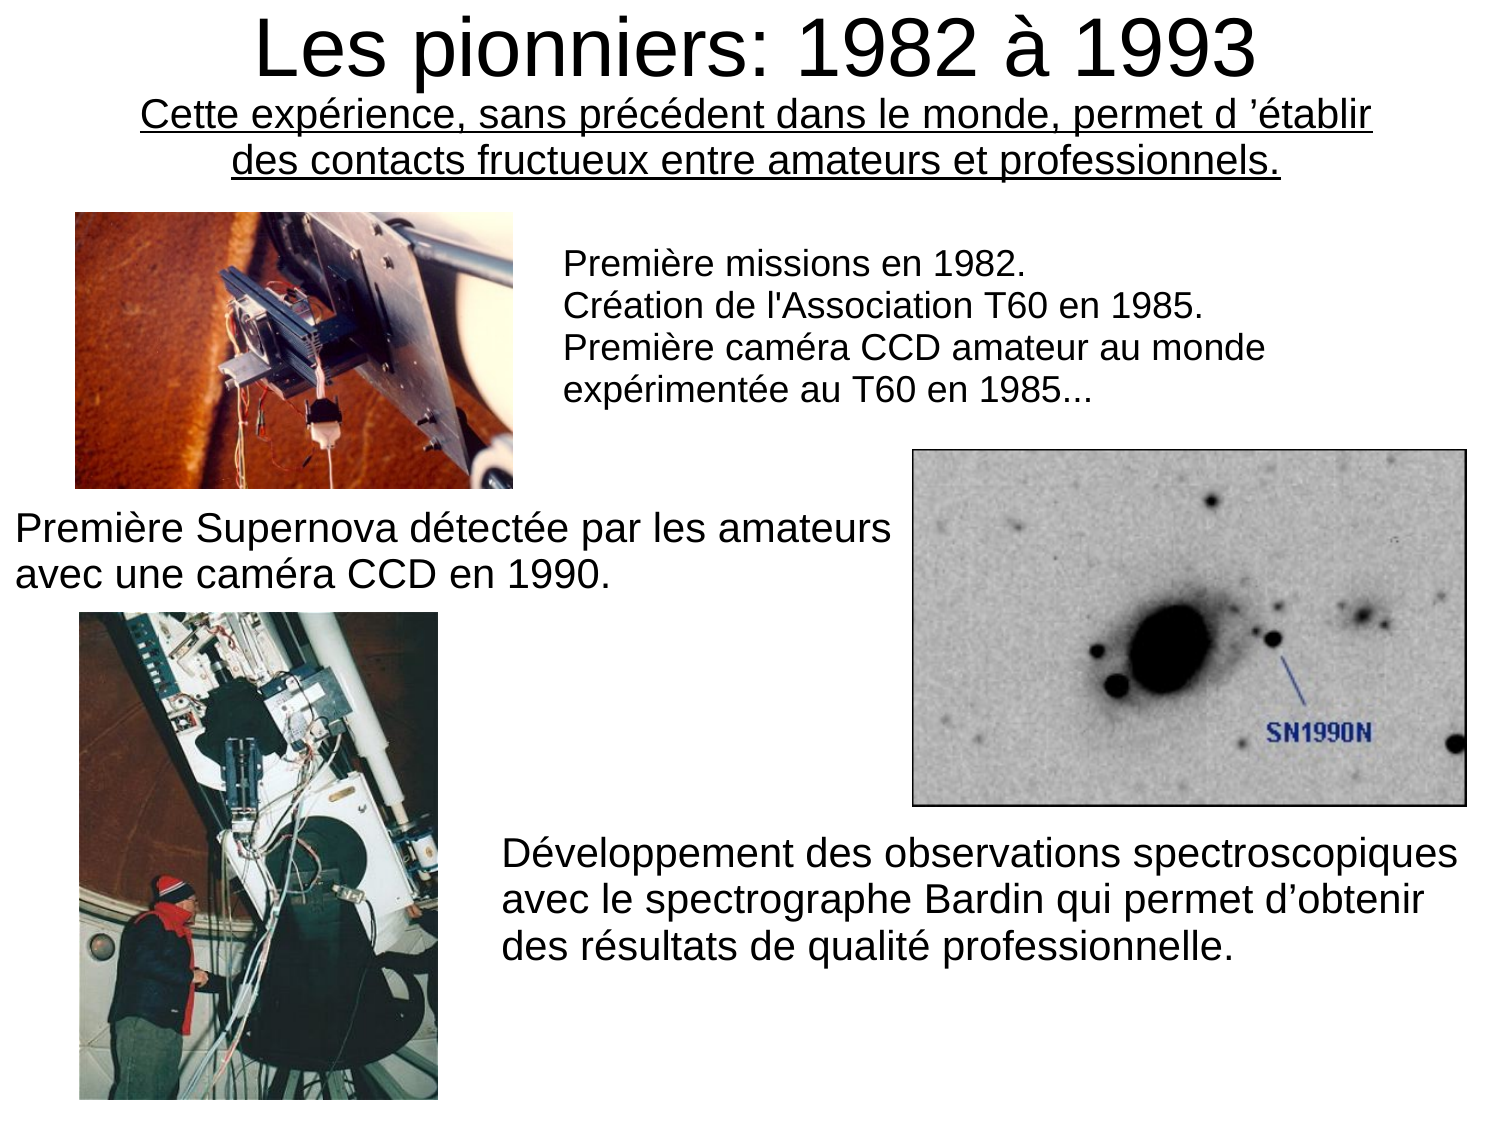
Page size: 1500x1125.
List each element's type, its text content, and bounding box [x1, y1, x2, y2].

text_box Développement des observations spectroscopiques avec le spectrographe Bardin qui permet d’obtenir des résultats de qualité professionnelle. [474, 825, 1475, 977]
picture [75, 212, 513, 489]
picture [79, 612, 438, 1101]
picture [912, 449, 1467, 808]
text_box Les pionniers: 1982 à 1993 Cette expérience, sans précédent dans le monde, permet d ’établir des contacts fructueux entre amateurs et professionnels. [62, 0, 1450, 192]
text_box Première missions en 1982. Création de l'Association T60 en 1985. Première caméra CCD amateur au monde expérimentée au T60 en 1985... [537, 237, 1281, 419]
text_box Première Supernova détectée par les amateurs avec une caméra CCD en 1990. [0, 499, 912, 606]
